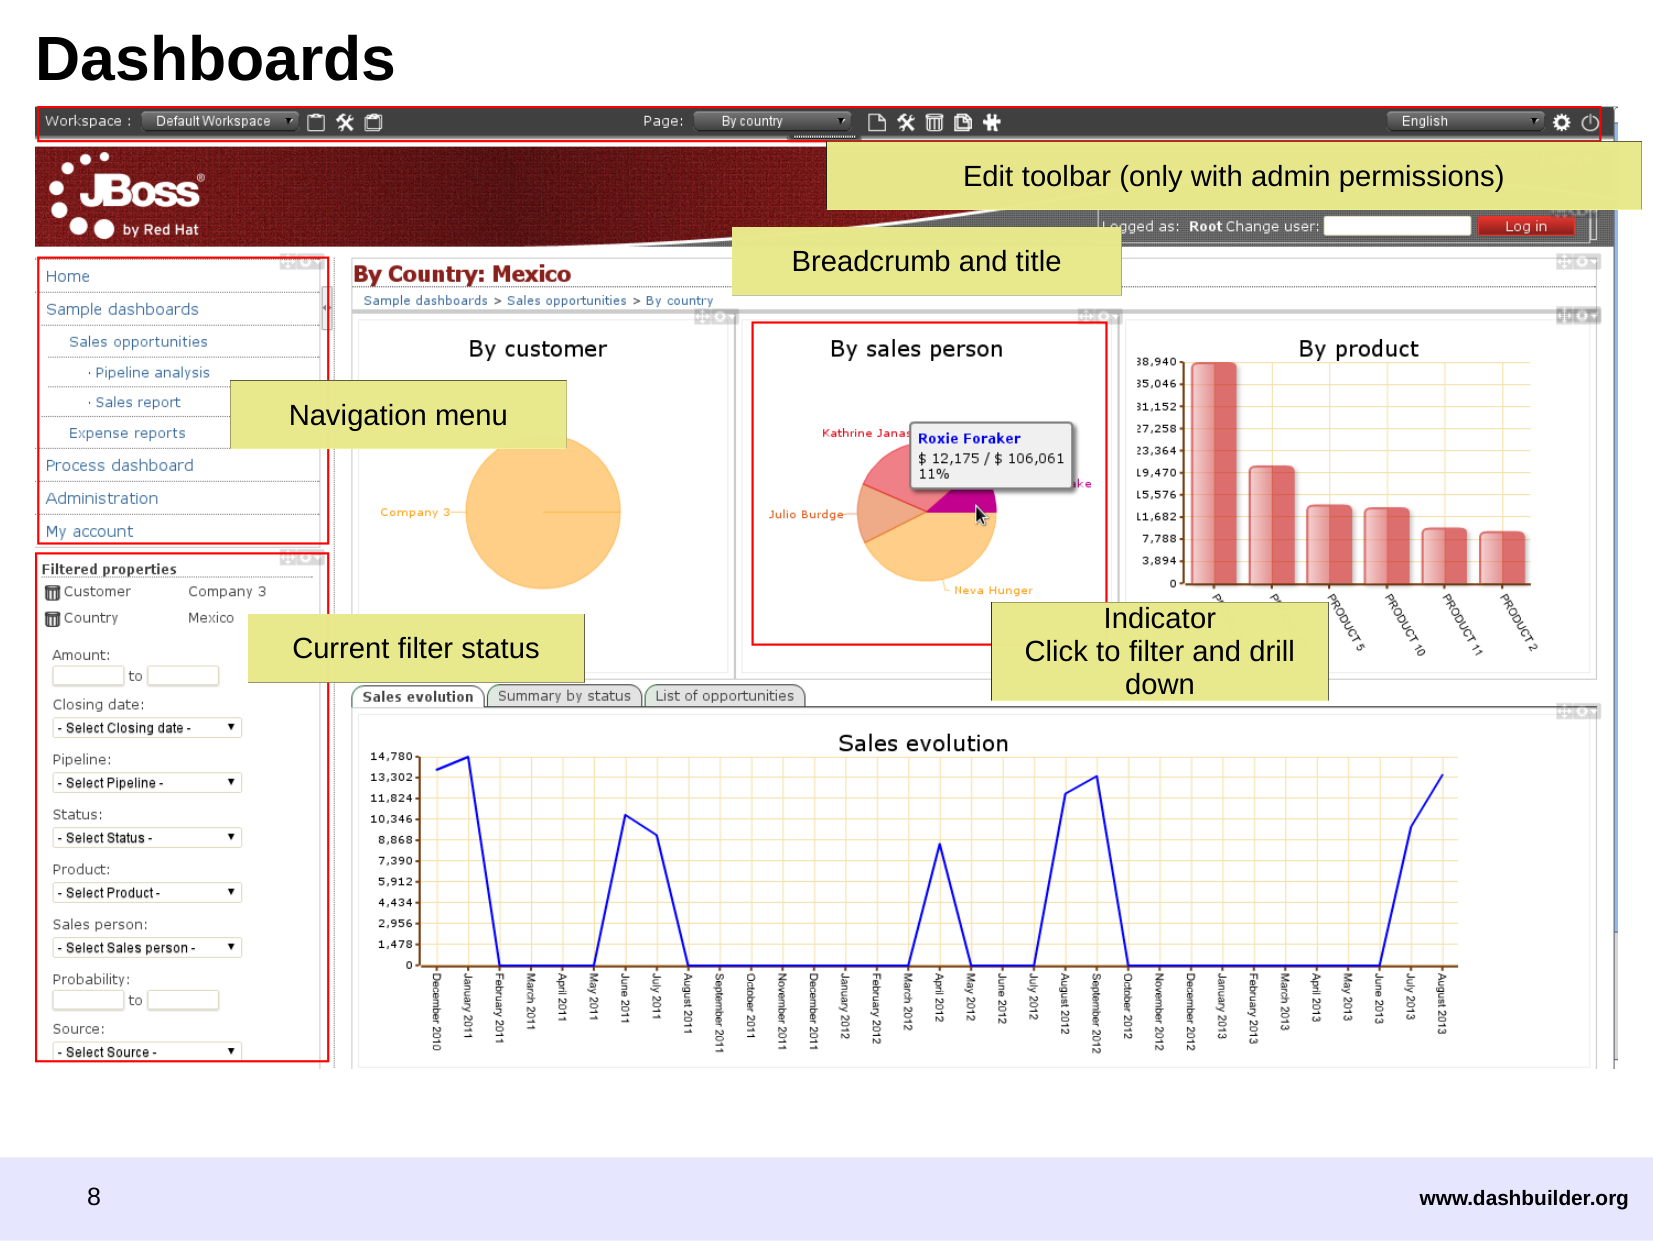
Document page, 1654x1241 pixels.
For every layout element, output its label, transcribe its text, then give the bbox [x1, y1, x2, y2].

title Indicator Click to filter and drill down [991, 602, 1329, 701]
title Edit toolbar (only with admin permissions) [826, 141, 1642, 210]
title Current filter status [248, 614, 585, 683]
title Navigation menu [230, 380, 567, 449]
title Dashboards [35, 0, 1606, 119]
picture [35, 106, 1618, 1069]
title Breadcrumb and title [732, 227, 1122, 296]
